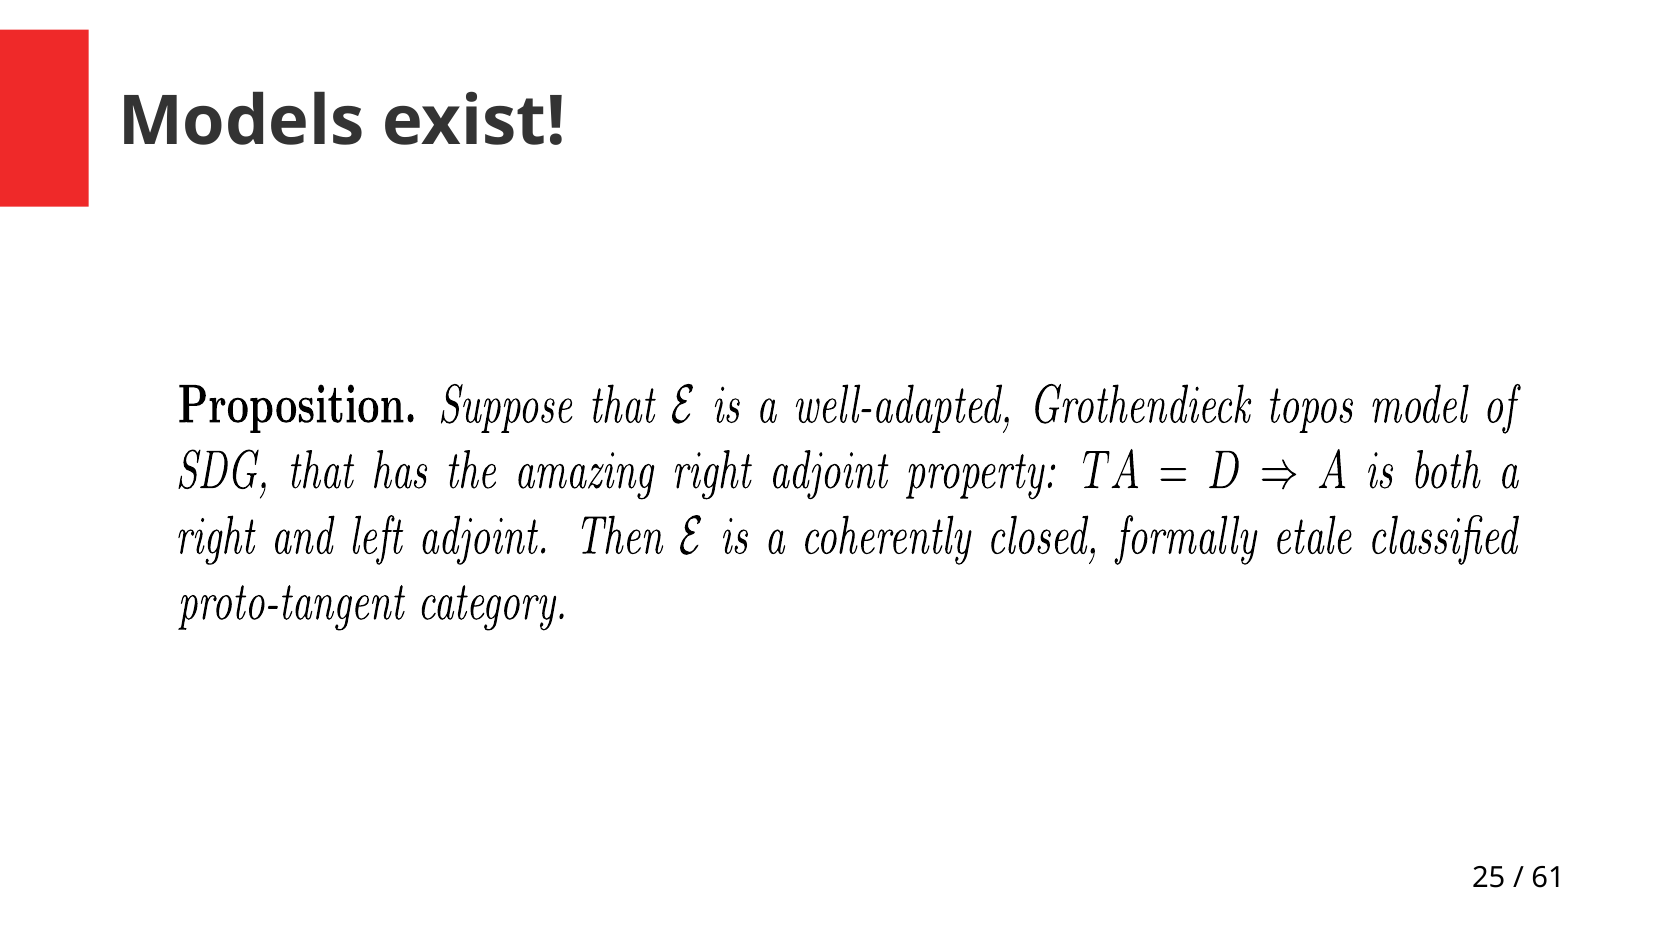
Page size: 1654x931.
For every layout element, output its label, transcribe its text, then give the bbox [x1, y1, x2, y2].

text_box [177, 383, 1521, 631]
title Models exist! [118, 29, 1595, 207]
